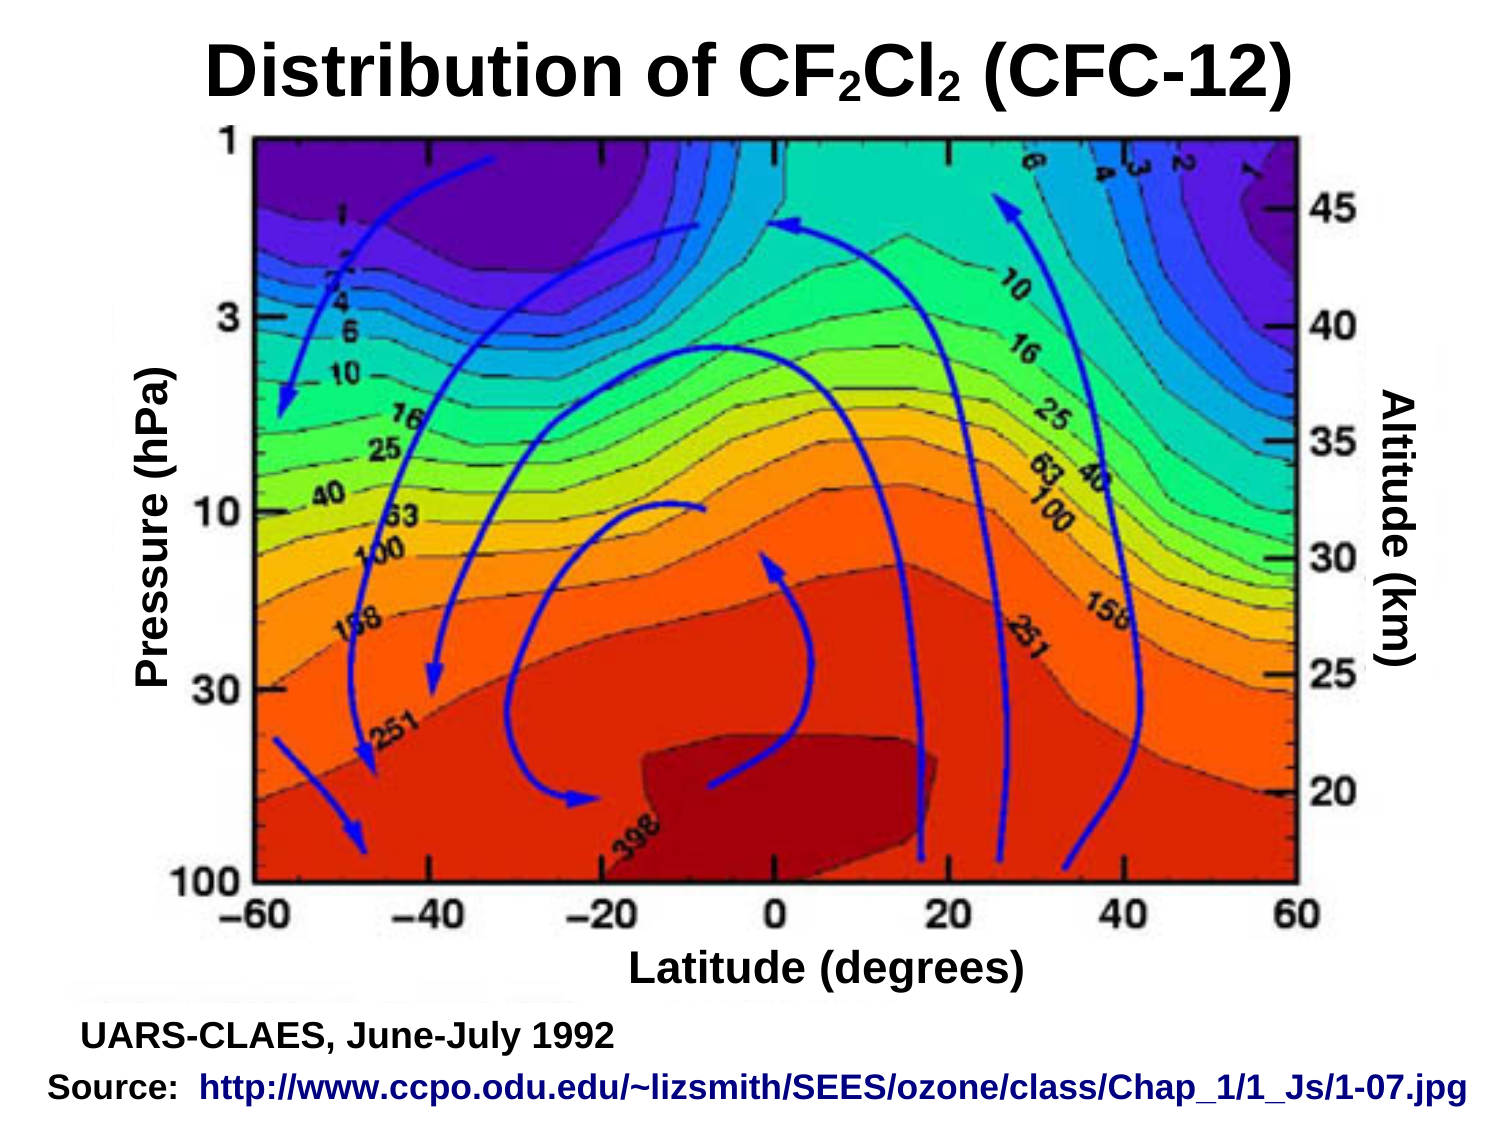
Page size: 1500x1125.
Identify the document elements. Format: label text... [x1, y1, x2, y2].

text_box Pressure (hPa) [113, 262, 185, 793]
text_box Distribution of CF2Cl2 (CFC-12) [0, 28, 1500, 114]
picture [70, 125, 1447, 1048]
text_box Altitude (km) [1365, 263, 1437, 794]
text_box UARS-CLAES, June-July 1992 [36, 1003, 660, 1064]
text_box Source: http://www.ccpo.odu.edu/~lizsmith/SEES/ozone/class/Chap_1/1_Js/1-07.jpg [32, 1056, 1484, 1115]
text_box Latitude (degrees) [561, 930, 1092, 1001]
